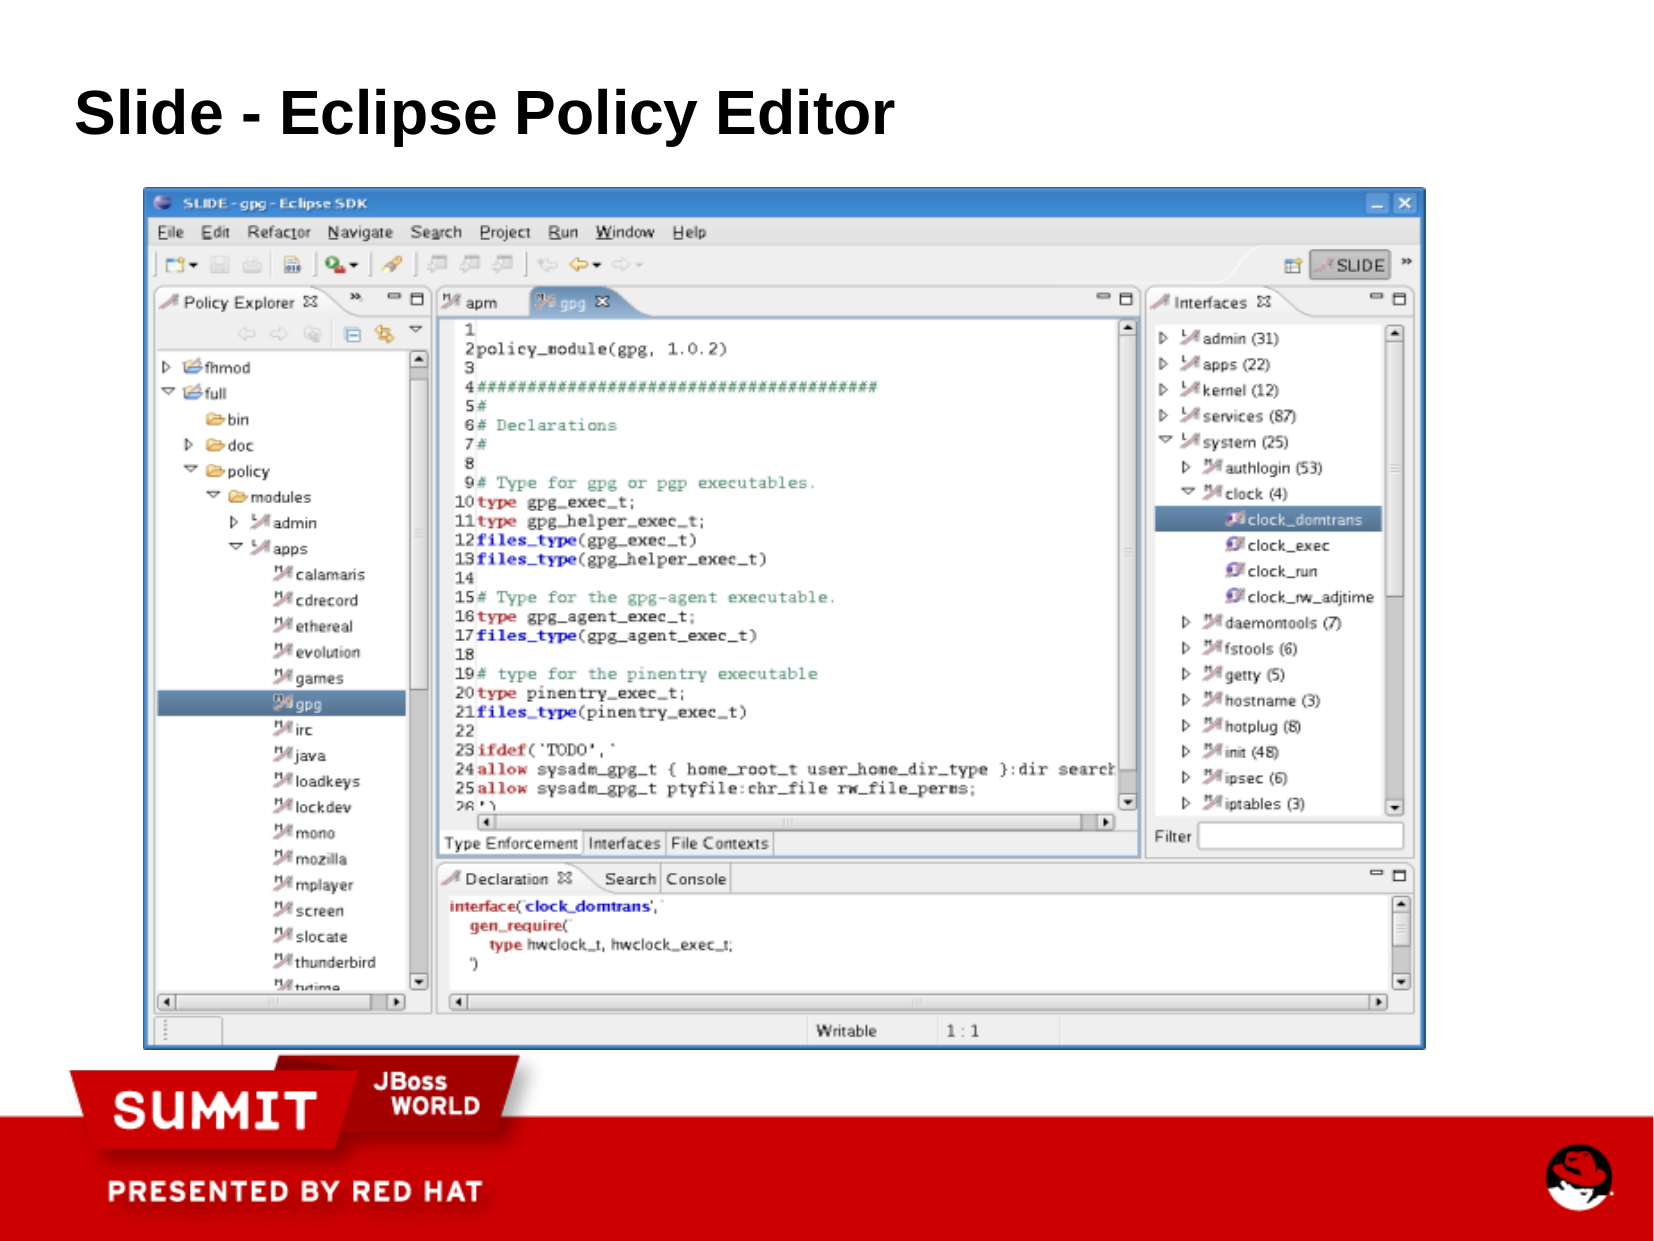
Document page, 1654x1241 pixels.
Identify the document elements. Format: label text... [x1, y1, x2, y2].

title Slide - Eclipse Policy Editor [74, 75, 1506, 151]
picture [0, 187, 1654, 1241]
